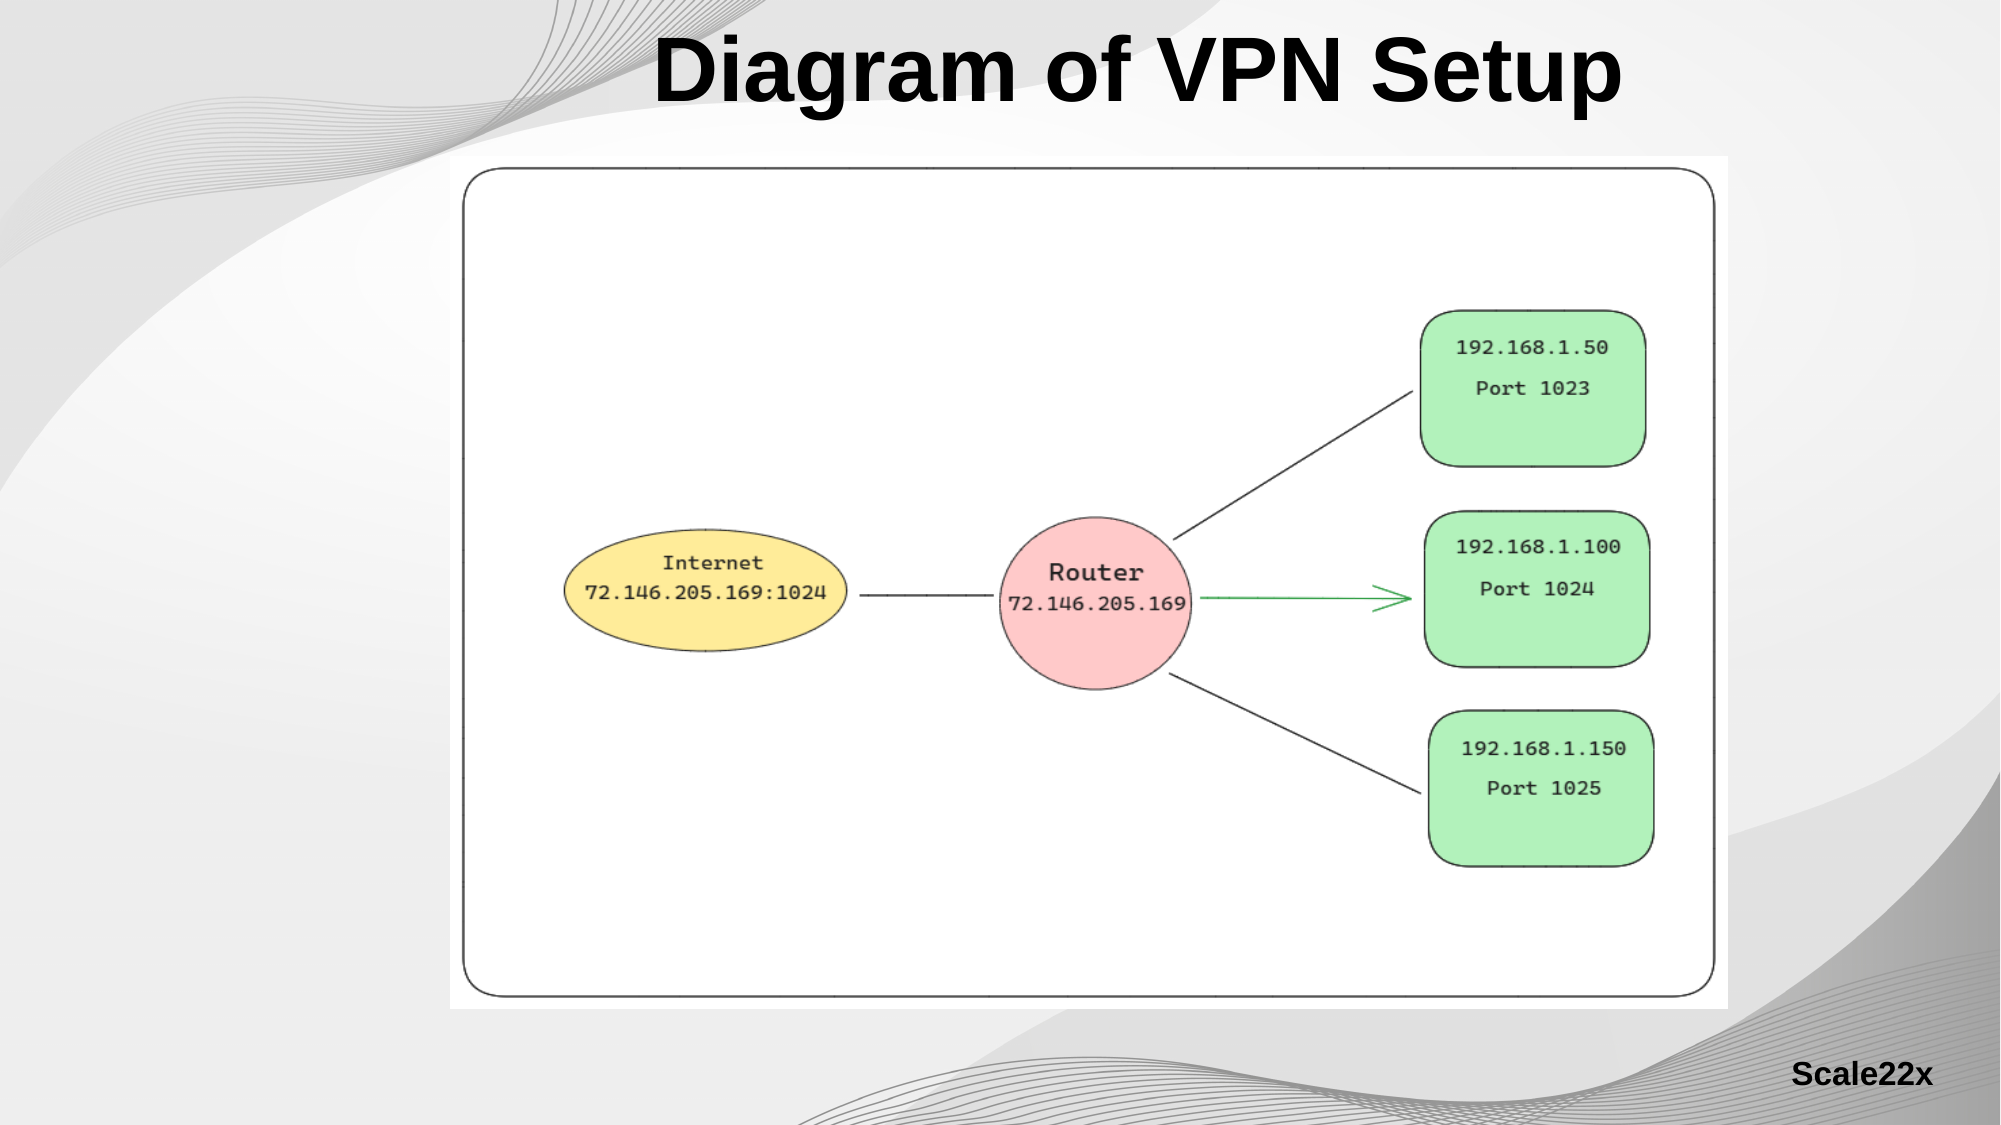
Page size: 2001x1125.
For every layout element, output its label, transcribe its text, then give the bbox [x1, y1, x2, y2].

title Diagram of VPN Setup [276, 0, 2001, 147]
text_box Scale22x [1776, 1047, 1975, 1103]
picture [0, 0, 2001, 1125]
